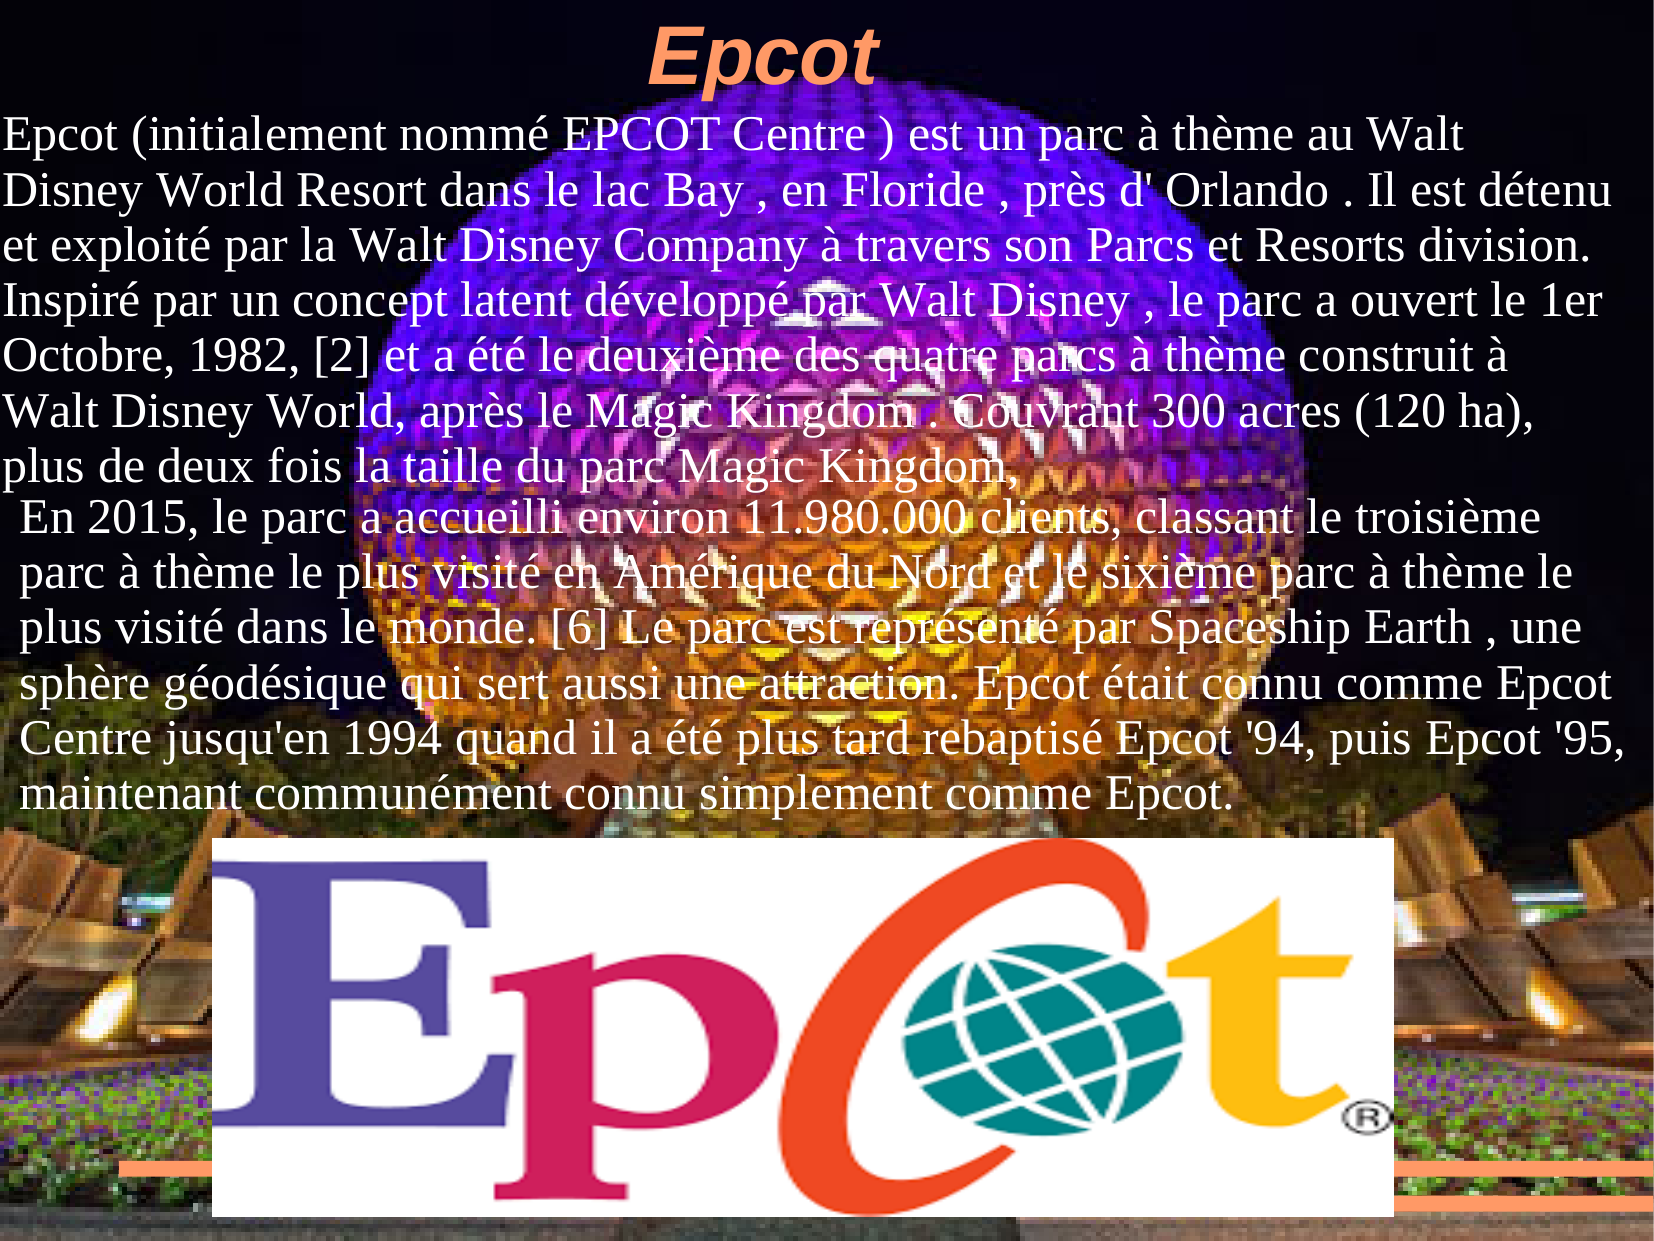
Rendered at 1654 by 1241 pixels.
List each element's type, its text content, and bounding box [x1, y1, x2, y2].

text_box Epcot (initialement nommé EPCOT Centre ) est un parc à thème au Walt Disney World Resort dans le lac Bay , en Floride , près d' Orlando . Il est détenu et exploité par la Walt Disney Company à travers son Parcs et Resorts division. Inspiré par un concept latent développé par Walt Disney , le parc a ouvert le 1er Octobre, 1982, [2] et a été le deuxième des quatre parcs à thème construit à Walt Disney World, après le Magic Kingdom . Couvrant 300 acres (120 ha), plus de deux fois la taille du parc Magic Kingdom, [2, 106, 1619, 501]
text_box En 2015, le parc a accueilli environ 11.980.000 clients, classant le troisième parc à thème le plus visité en Amérique du Nord et le sixième parc à thème le plus visité dans le monde. [6] Le parc est représenté par Spaceship Earth , une sphère géodésique qui sert aussi une attraction. Epcot était connu comme Epcot Centre jusqu'en 1994 quand il a été plus tard rebaptisé Epcot '94, puis Epcot '95, maintenant communément connu simplement comme Epcot. [19, 488, 1642, 827]
picture [0, 0, 1654, 1241]
title Epcot [206, 0, 1619, 106]
